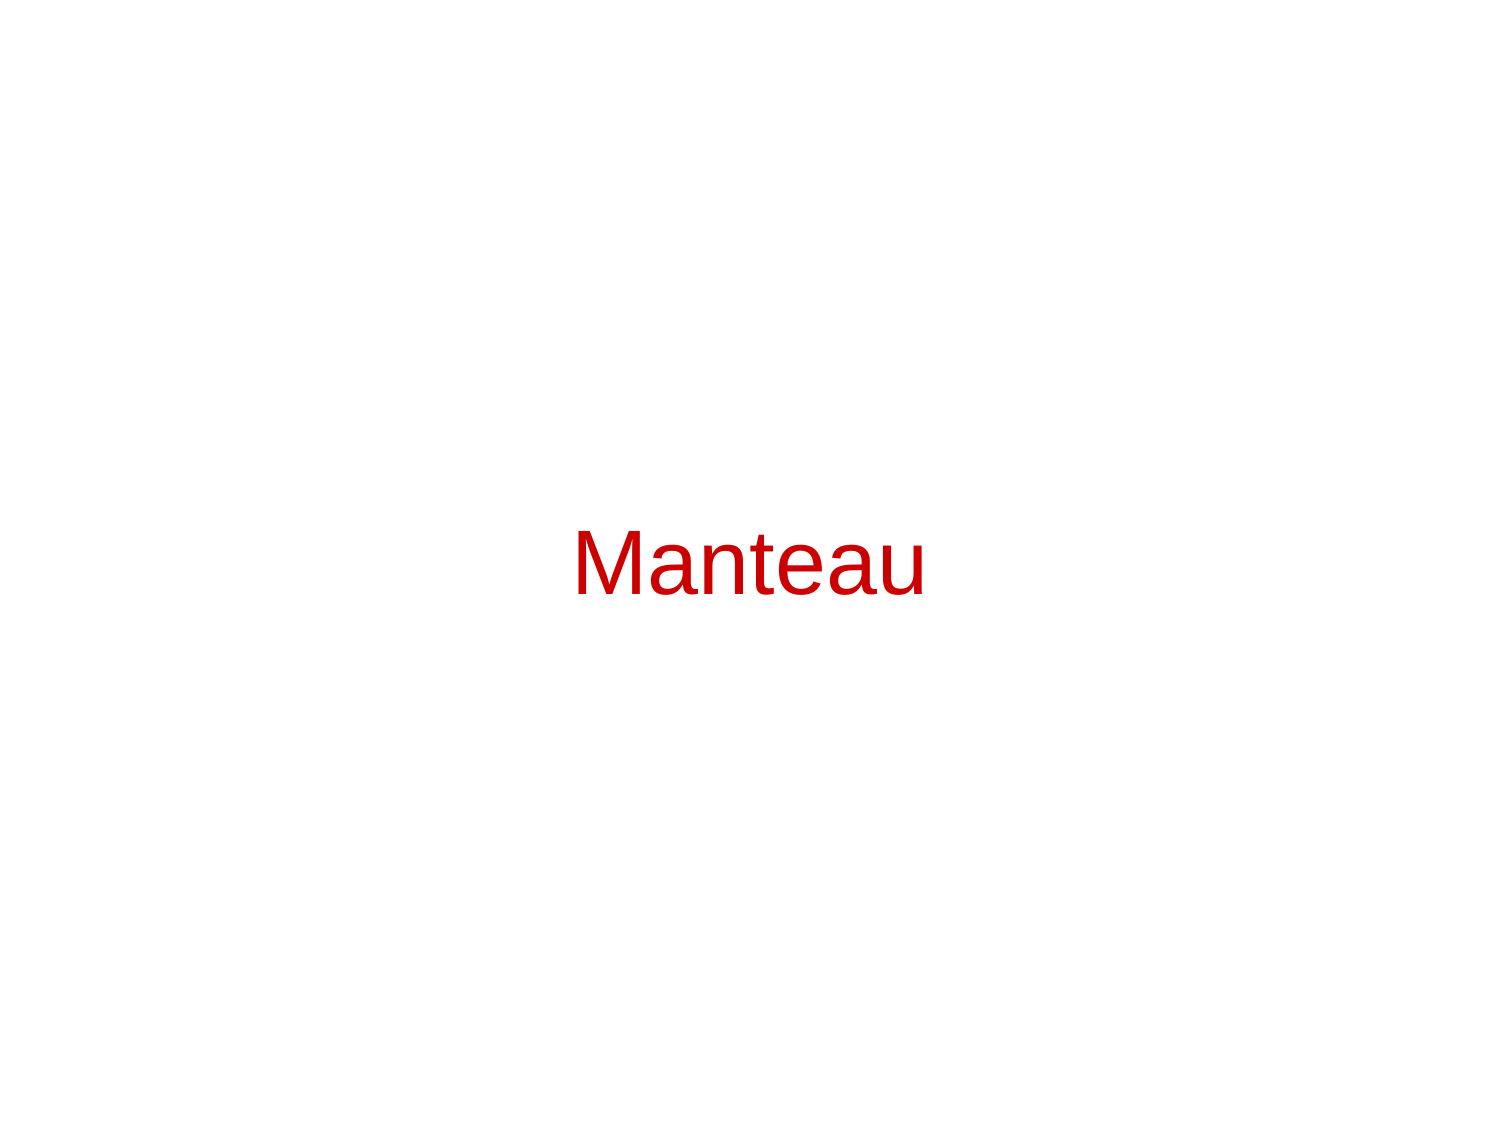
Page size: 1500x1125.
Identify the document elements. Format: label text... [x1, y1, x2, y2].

title Manteau [112, 468, 1388, 657]
